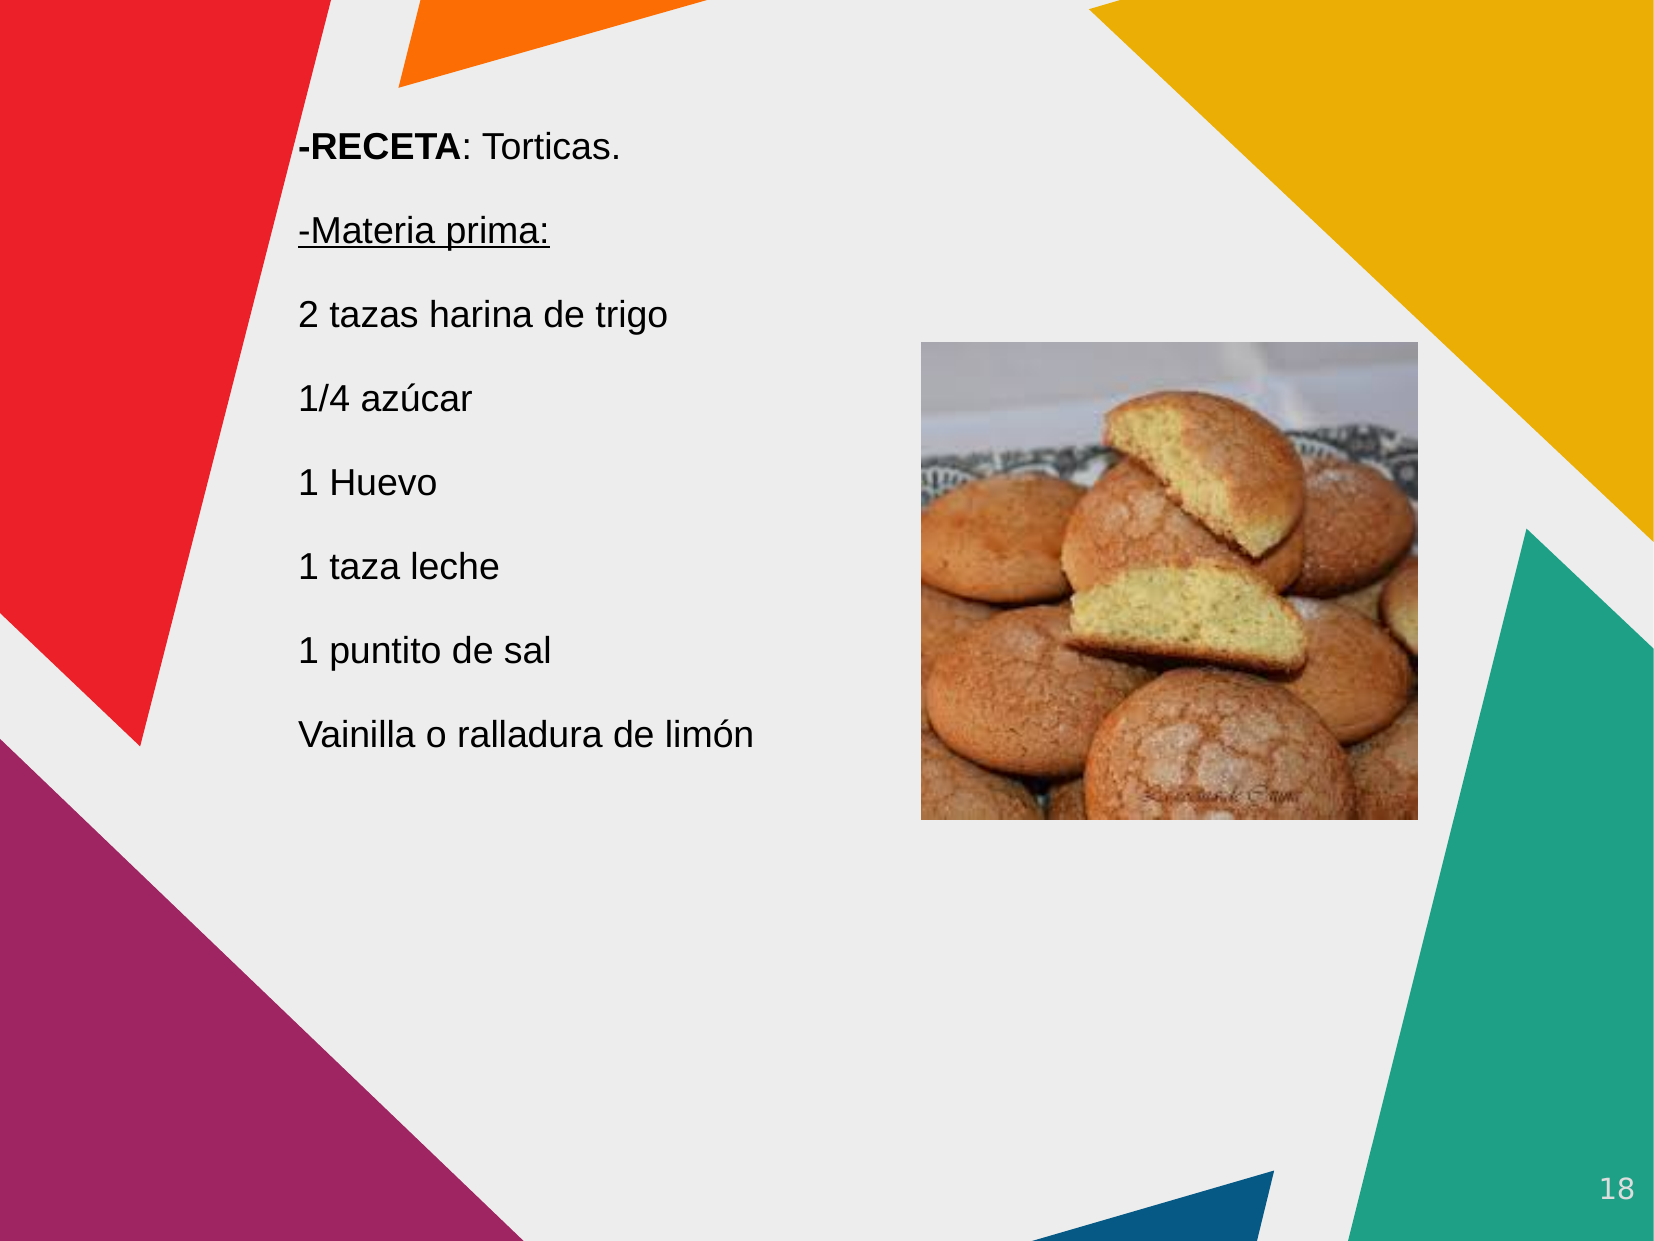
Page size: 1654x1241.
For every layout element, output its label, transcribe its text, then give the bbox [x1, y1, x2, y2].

picture [921, 342, 1418, 820]
text_box -RECETA: Torticas. -Materia prima: 2 tazas harina de trigo 1/4 azúcar 1 Huevo 1 taza leche 1 puntito de sal Vainilla o ralladura de limón [283, 118, 1229, 786]
